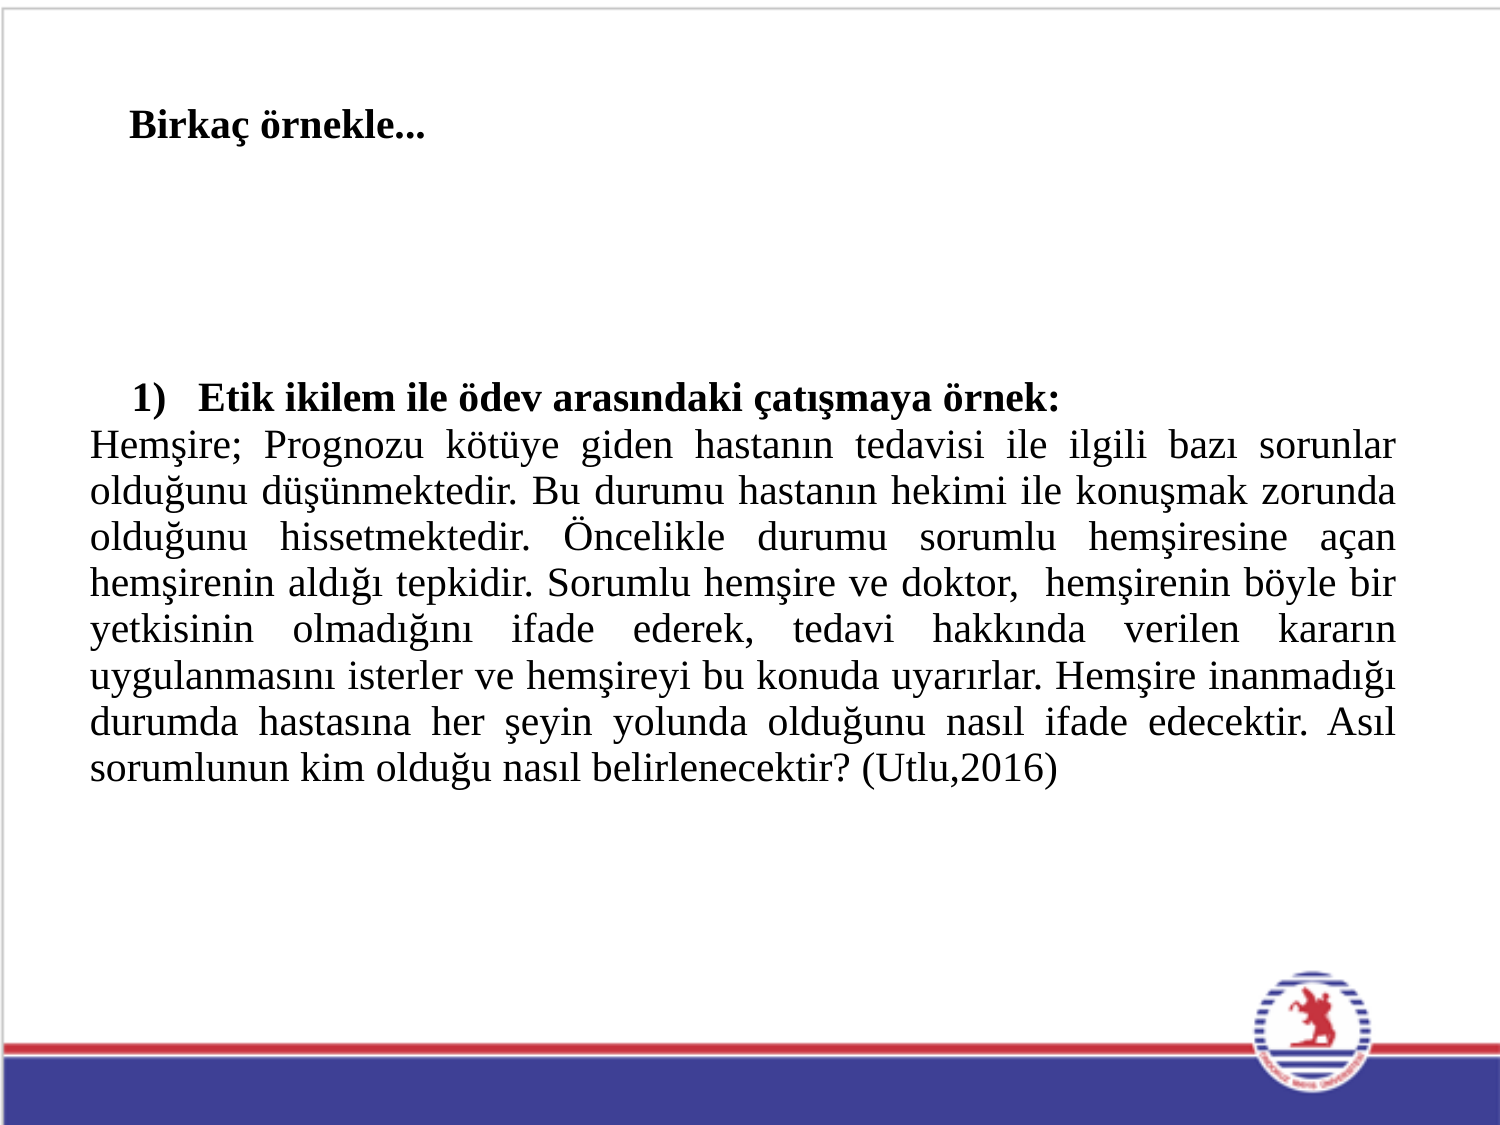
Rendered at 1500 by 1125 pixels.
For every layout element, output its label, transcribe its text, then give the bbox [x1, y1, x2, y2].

title Birkaç örnekle... [129, 45, 1351, 206]
text_box 1) Etik ikilem ile ödev arasındaki çatışmaya örnek: Hemşire; Prognozu kötüye giden hastanın tedavisi ile ilgili bazı sorunlar olduğunu düşünmektedir. Bu durumu hastanın hekimi ile konuşmak zorunda olduğunu hissetmektedir. Öncelikle durumu sorumlu hemşiresine açan hemşirenin aldığı tepkidir. Sorumlu hemşire ve doktor, hemşirenin böyle bir yetkisinin olmadığını ifade ederek, tedavi hakkında verilen kararın uygulanmasını isterler ve hemşireyi bu konuda uyarırlar. Hemşire inanmadığı durumda hastasına her şeyin yolunda olduğunu nasıl ifade edecektir. Asıl sorumlunun kim olduğu nasıl belirlenecektir? (Utlu,2016) [75, 367, 1422, 949]
